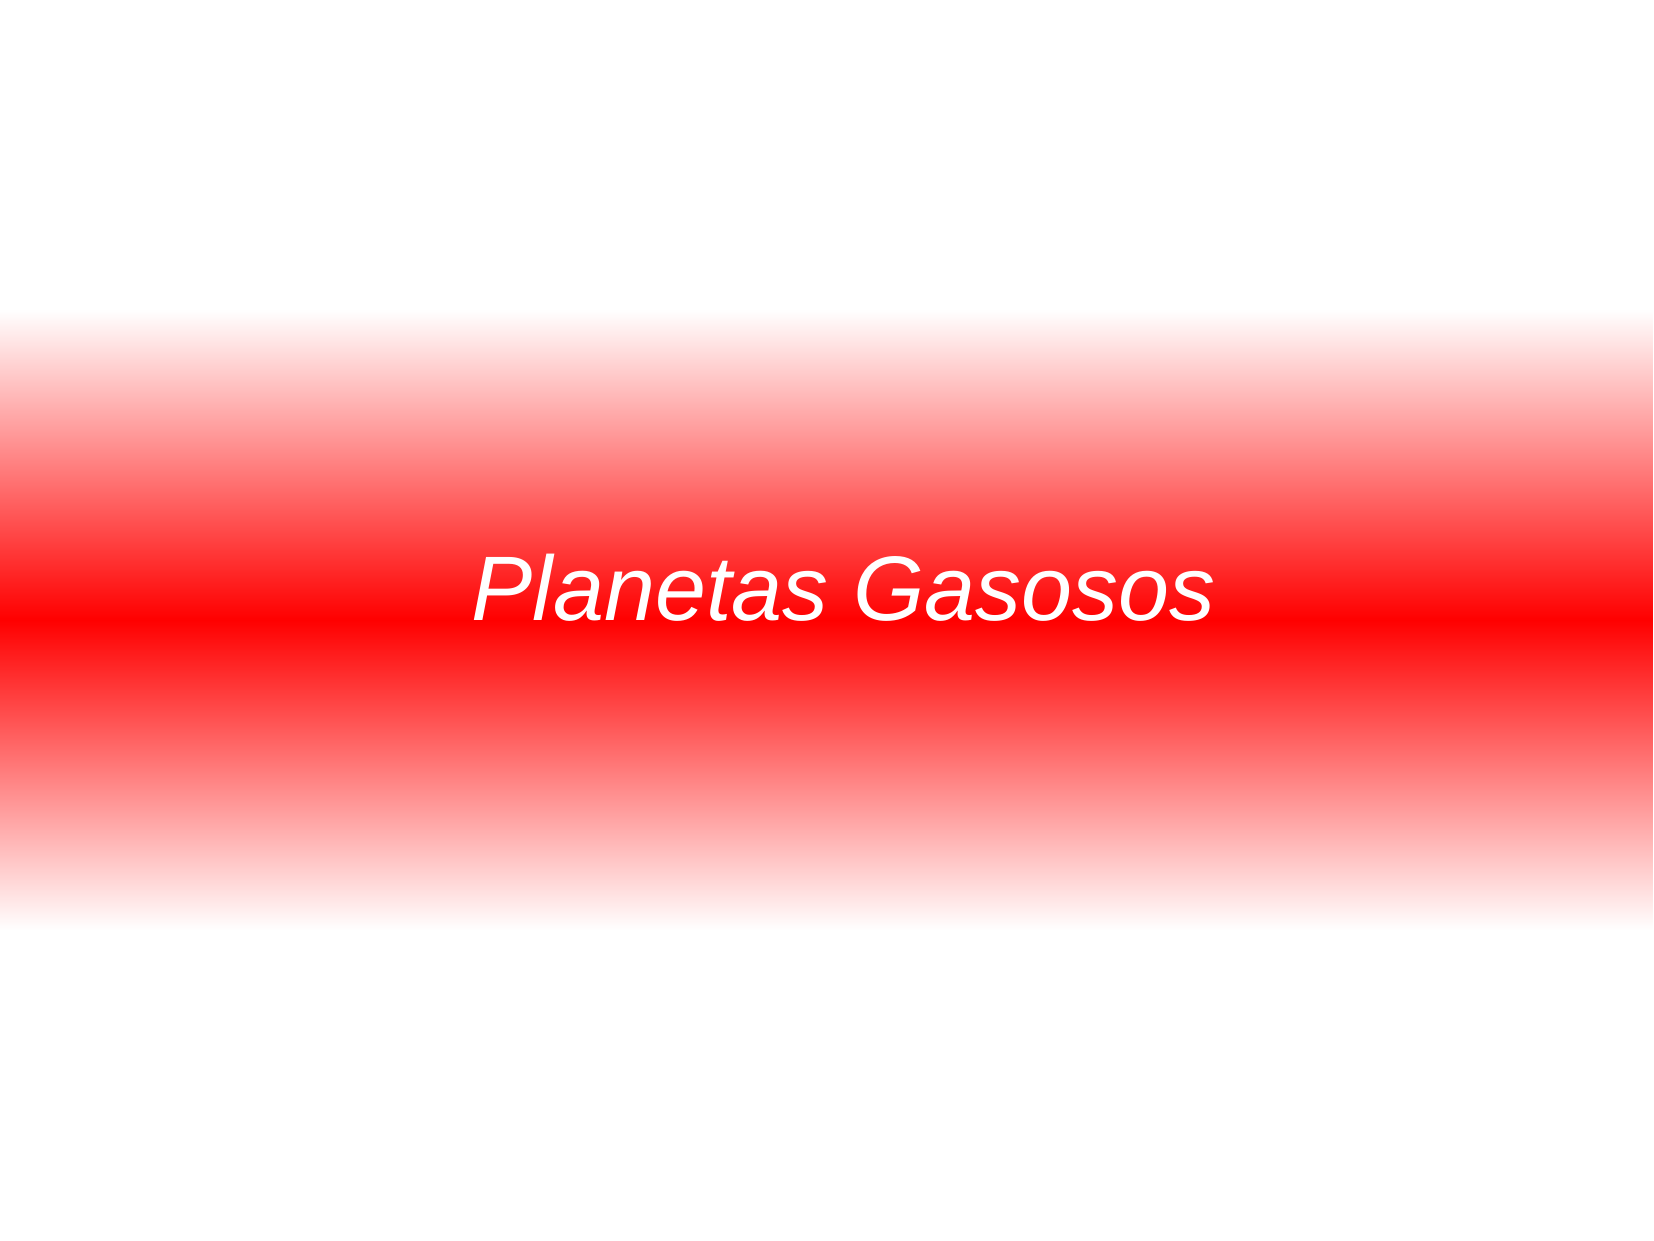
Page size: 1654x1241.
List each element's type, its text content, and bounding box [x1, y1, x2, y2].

subtitle Planetas Gasosos [82, 75, 1571, 1102]
